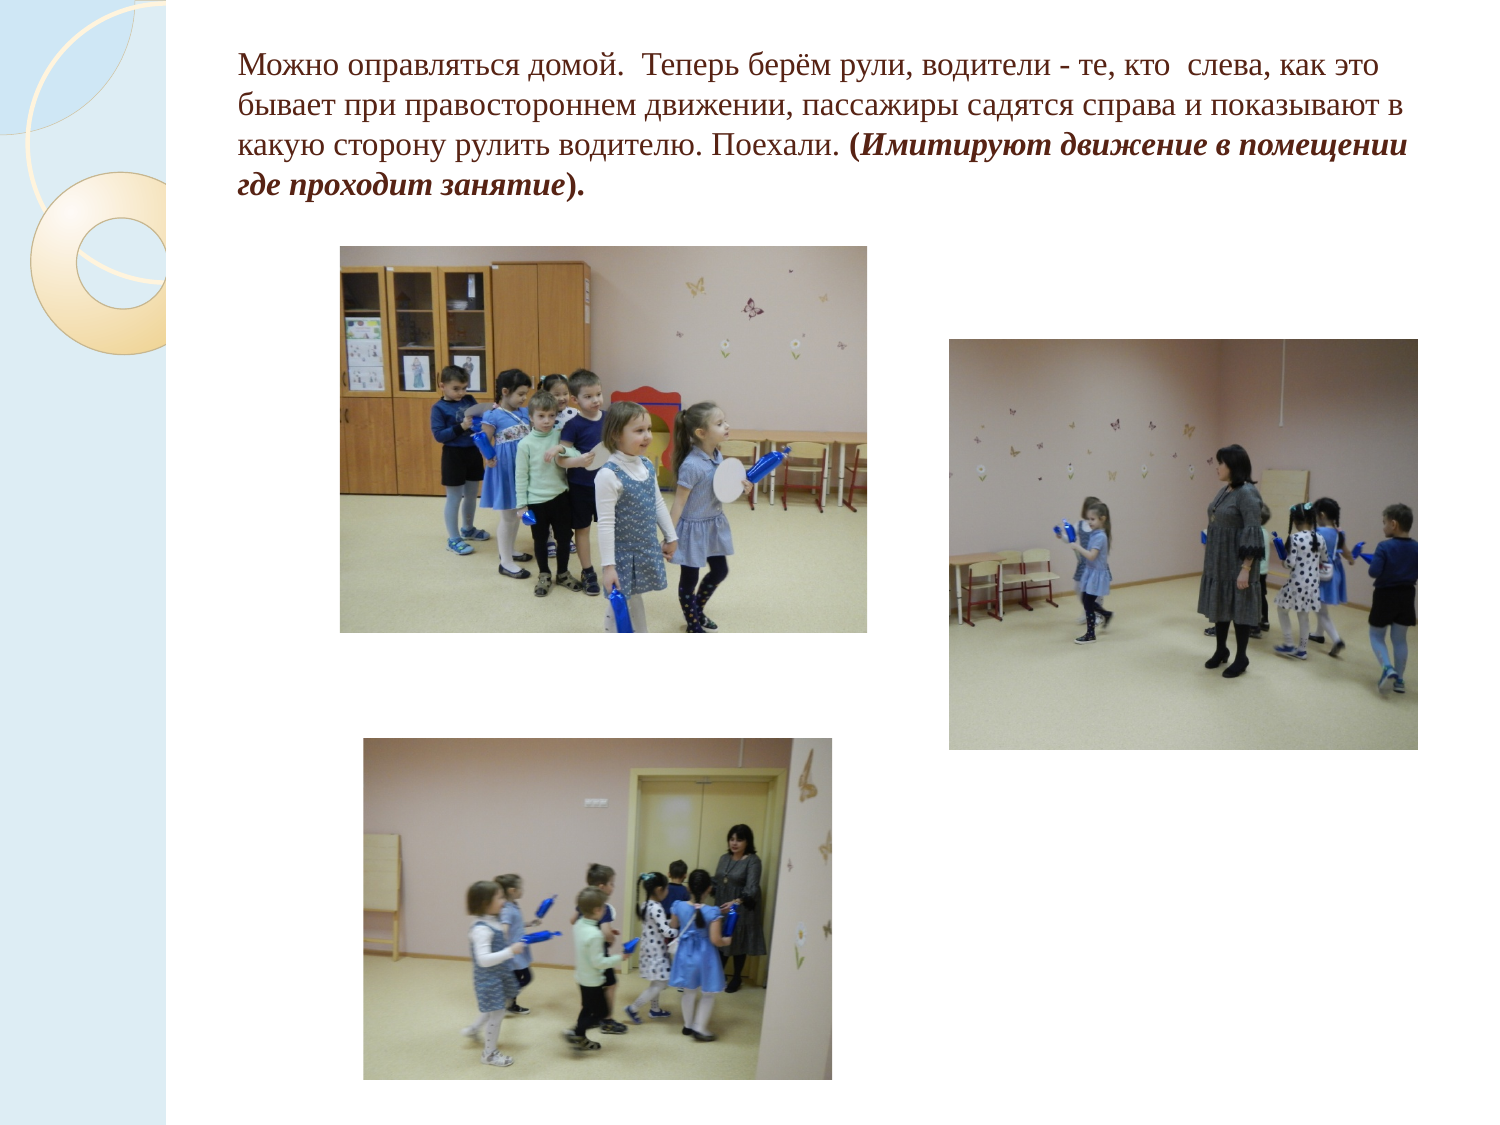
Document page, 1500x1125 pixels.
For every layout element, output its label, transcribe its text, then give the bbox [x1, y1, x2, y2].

picture [339, 246, 868, 633]
picture [949, 339, 1418, 750]
title Можно оправляться домой. Теперь берём рули, водители - те, кто слева, как это бывает при правостороннем движении, пассажиры садятся справа и показывают в какую сторону рулить водителю. Поехали. (Имитируют движение в помещении где проходит занятие). [222, 35, 1453, 223]
picture [363, 738, 833, 1080]
